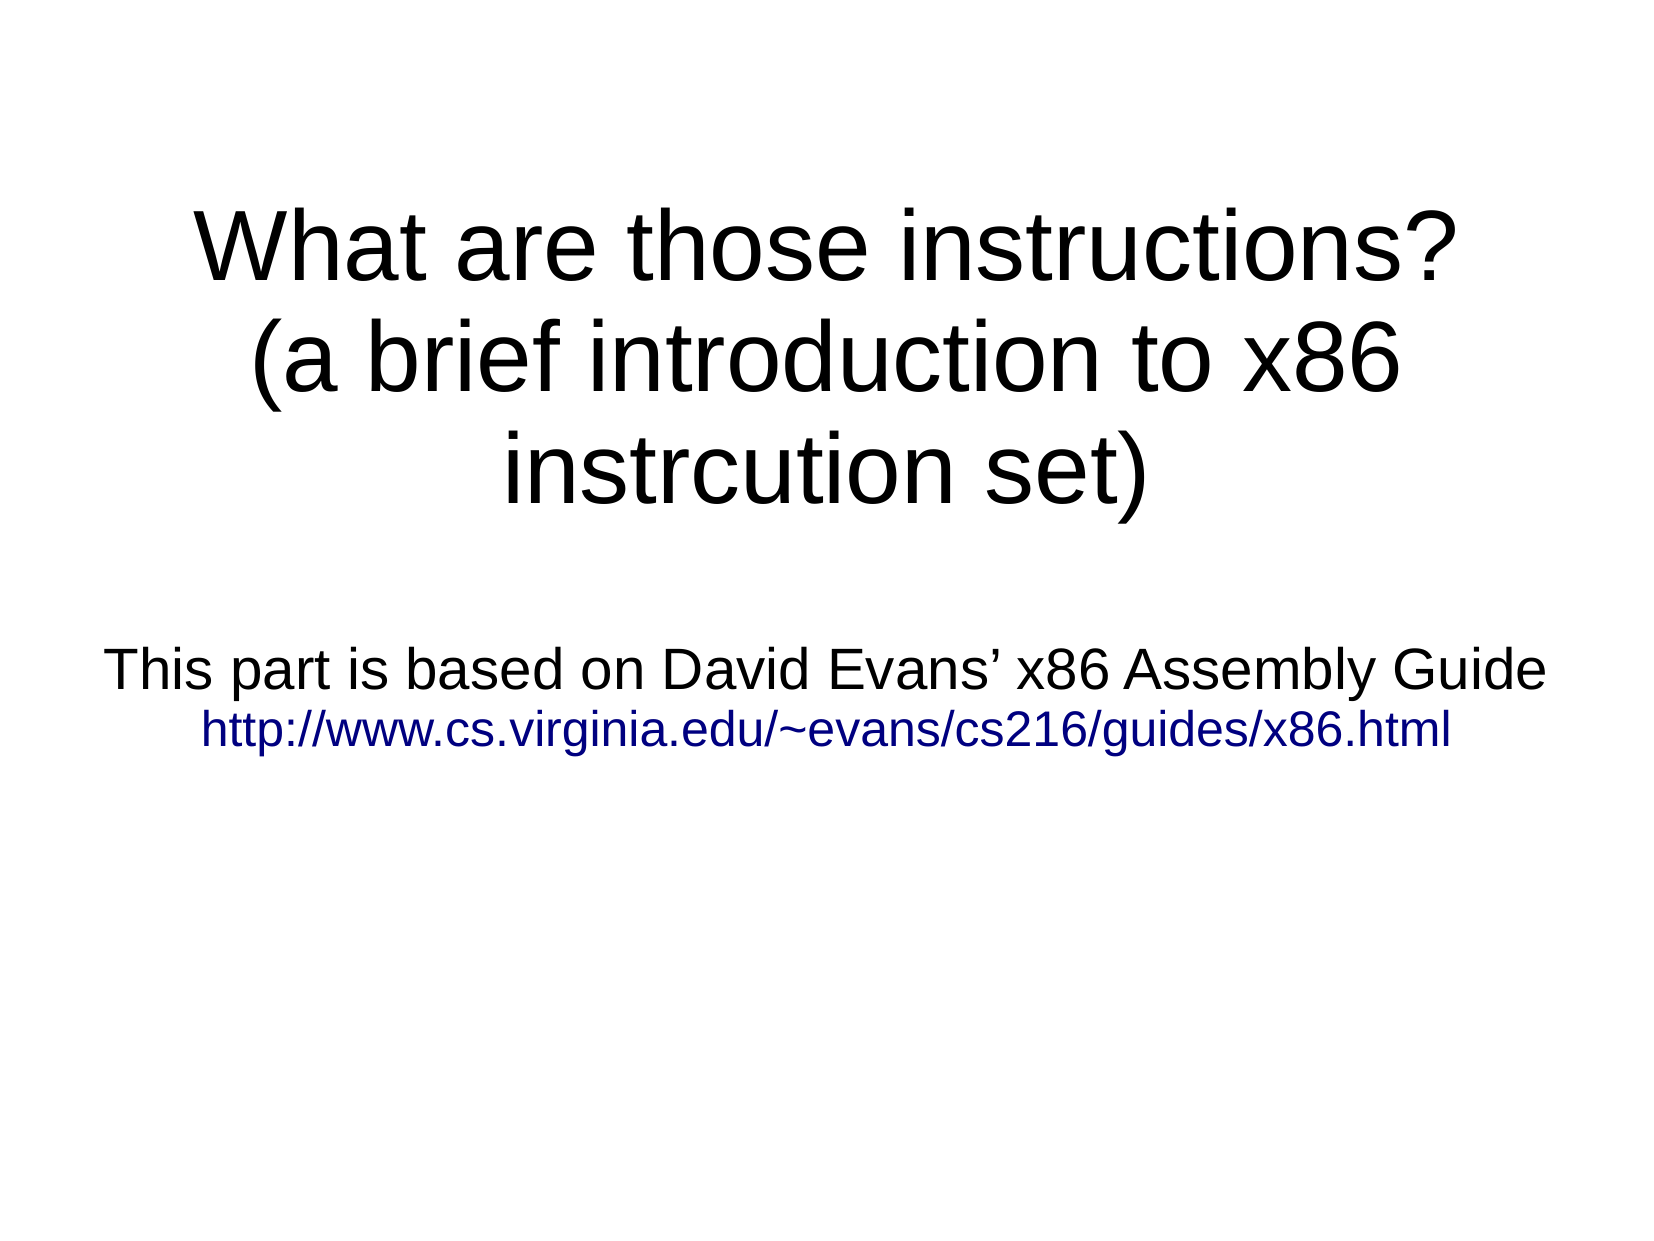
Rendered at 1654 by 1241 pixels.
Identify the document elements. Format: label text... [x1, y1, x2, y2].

subtitle What are those instructions? (a brief introduction to x86 instrcution set) This part is based on David Evans’ x86 Assembly Guide http://www.cs.virginia.edu/~evans/cs216/guides/x86.html [82, 49, 1571, 1010]
